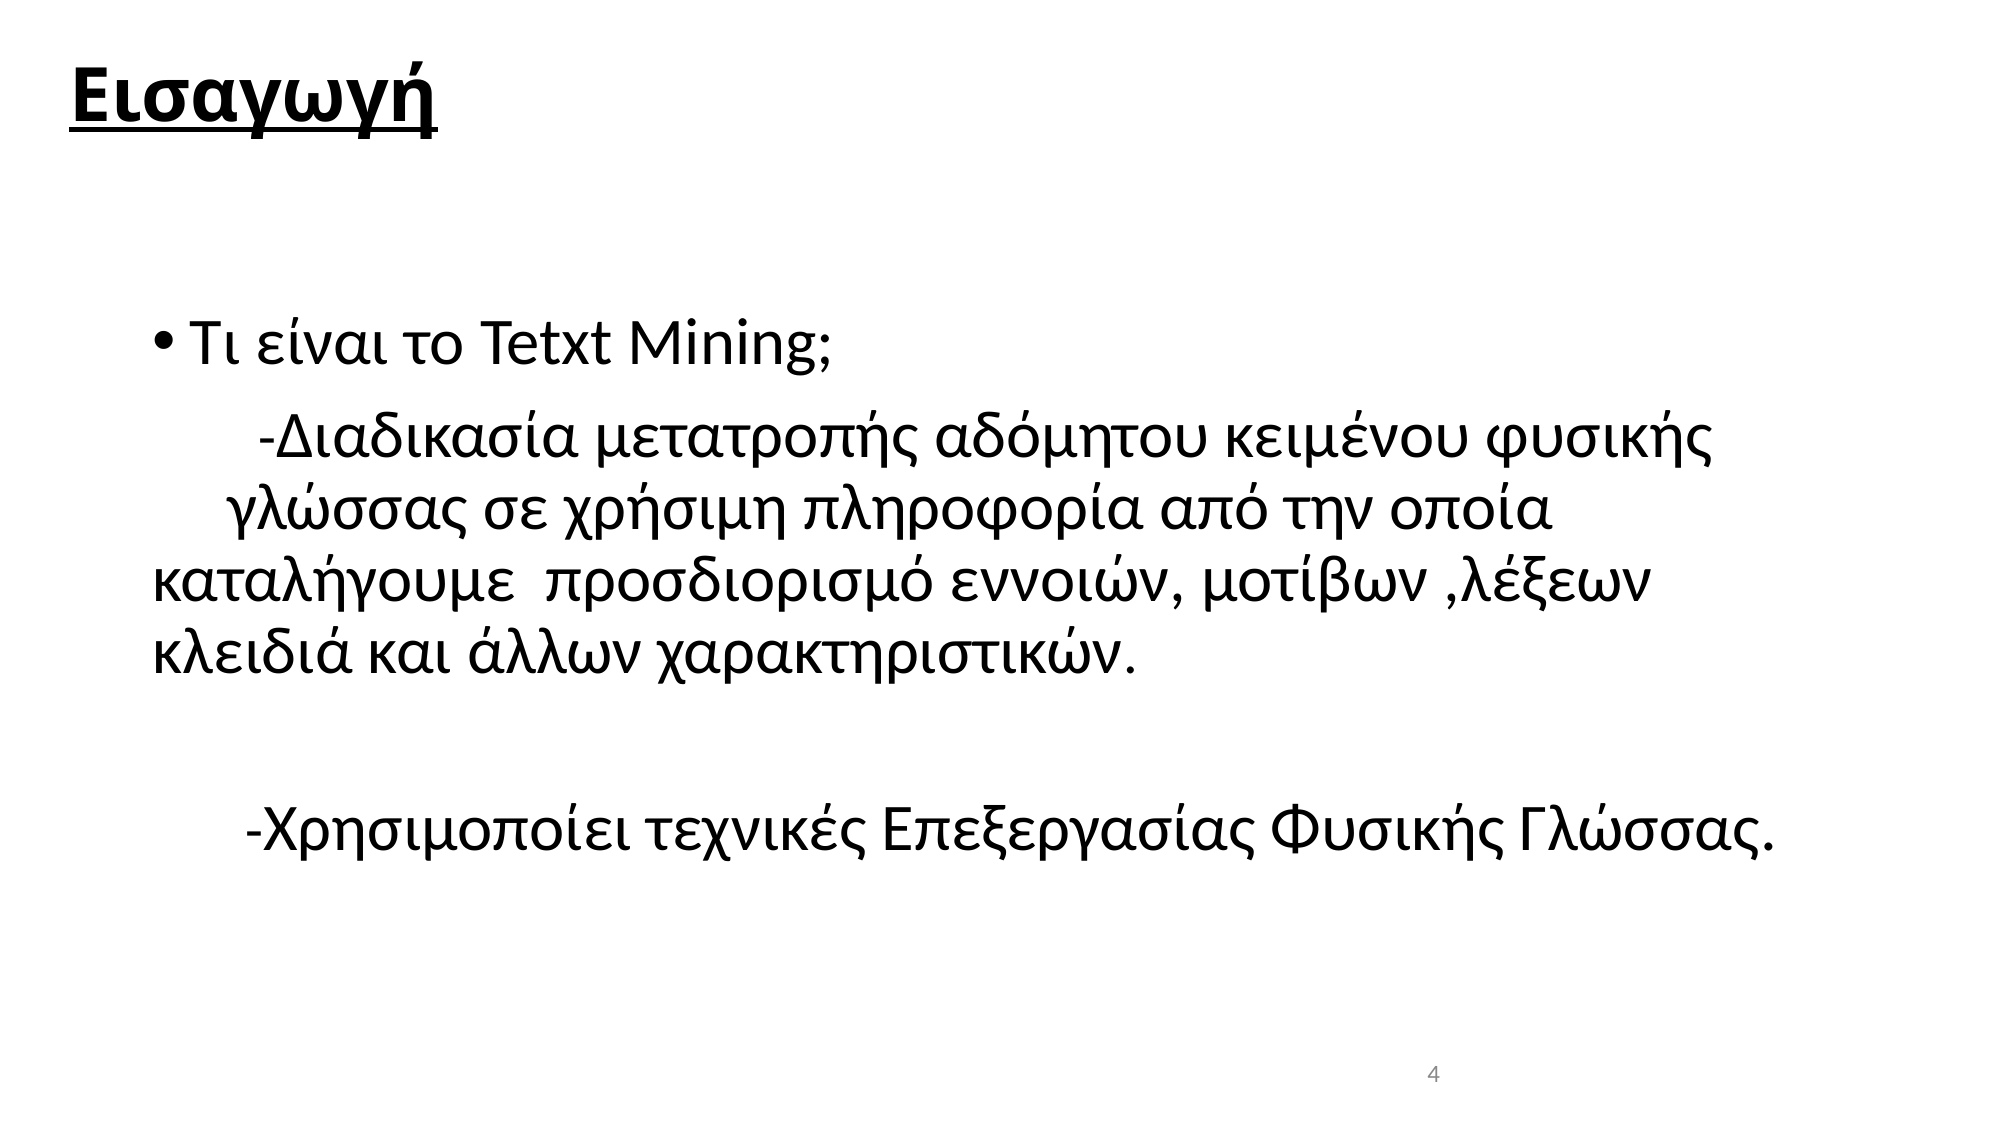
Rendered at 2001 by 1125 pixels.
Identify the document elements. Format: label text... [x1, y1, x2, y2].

list Τι είναι το Tetxt Μining; -Διαδικασία μετατροπής αδόμητου κειμένου φυσικής γλώσσας σε χρήσιμη πληροφορία από την οποία καταλήγουμε προσδιορισμό εννοιών, μοτίβων ,λέξεων κλειδιά και άλλων χαρακτηριστικών. -Χρησιμοποίει τεχνικές Επεξεργασίας Φυσικής Γλώσσας. [137, 299, 1863, 1014]
title Εισαγωγή [54, 22, 536, 171]
text_box [1412, 1042, 1863, 1103]
